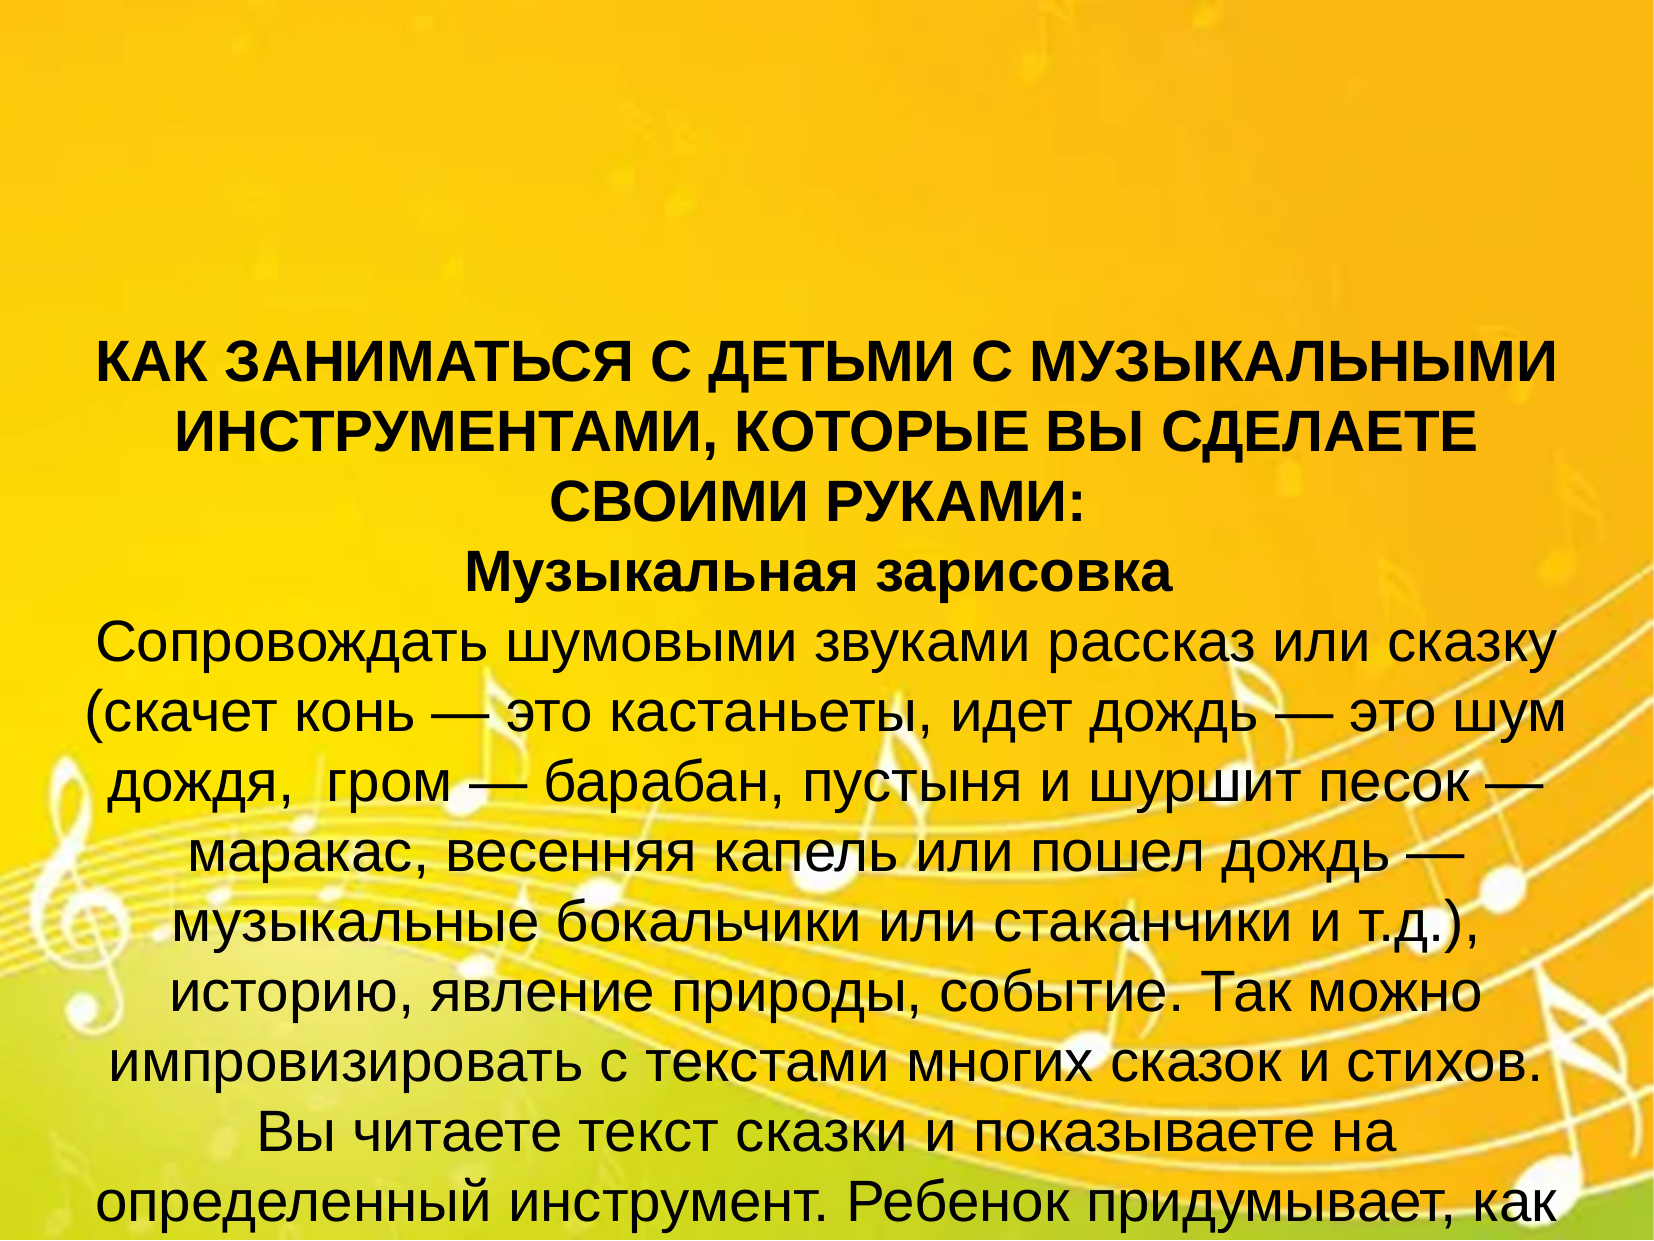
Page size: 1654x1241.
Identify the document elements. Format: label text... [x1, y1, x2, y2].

picture [0, 0, 1654, 1240]
title КАК ЗАНИМАТЬСЯ С ДЕТЬМИ С МУЗЫКАЛЬНЫМИ ИНСТРУМЕНТАМИ, КОТОРЫЕ ВЫ СДЕЛАЕТЕ СВОИМИ РУКАМИ: Музыкальная зарисовка Сопровождать шумовыми звуками рассказ или сказку (скачет конь — это кастаньеты, идет дождь — это шум дождя, гром — барабан, пустыня и шуршит песок — маракас, весенняя капель или пошел дождь — музыкальные бокальчики или стаканчики и т.д.), историю, явление природы, событие. Так можно импровизировать с текстами многих сказок и стихов. Вы читаете текст сказки и показываете на определенный инструмент. Ребенок придумывает, как этим инструментом передать данное событие или слово. [82, 183, 1571, 869]
